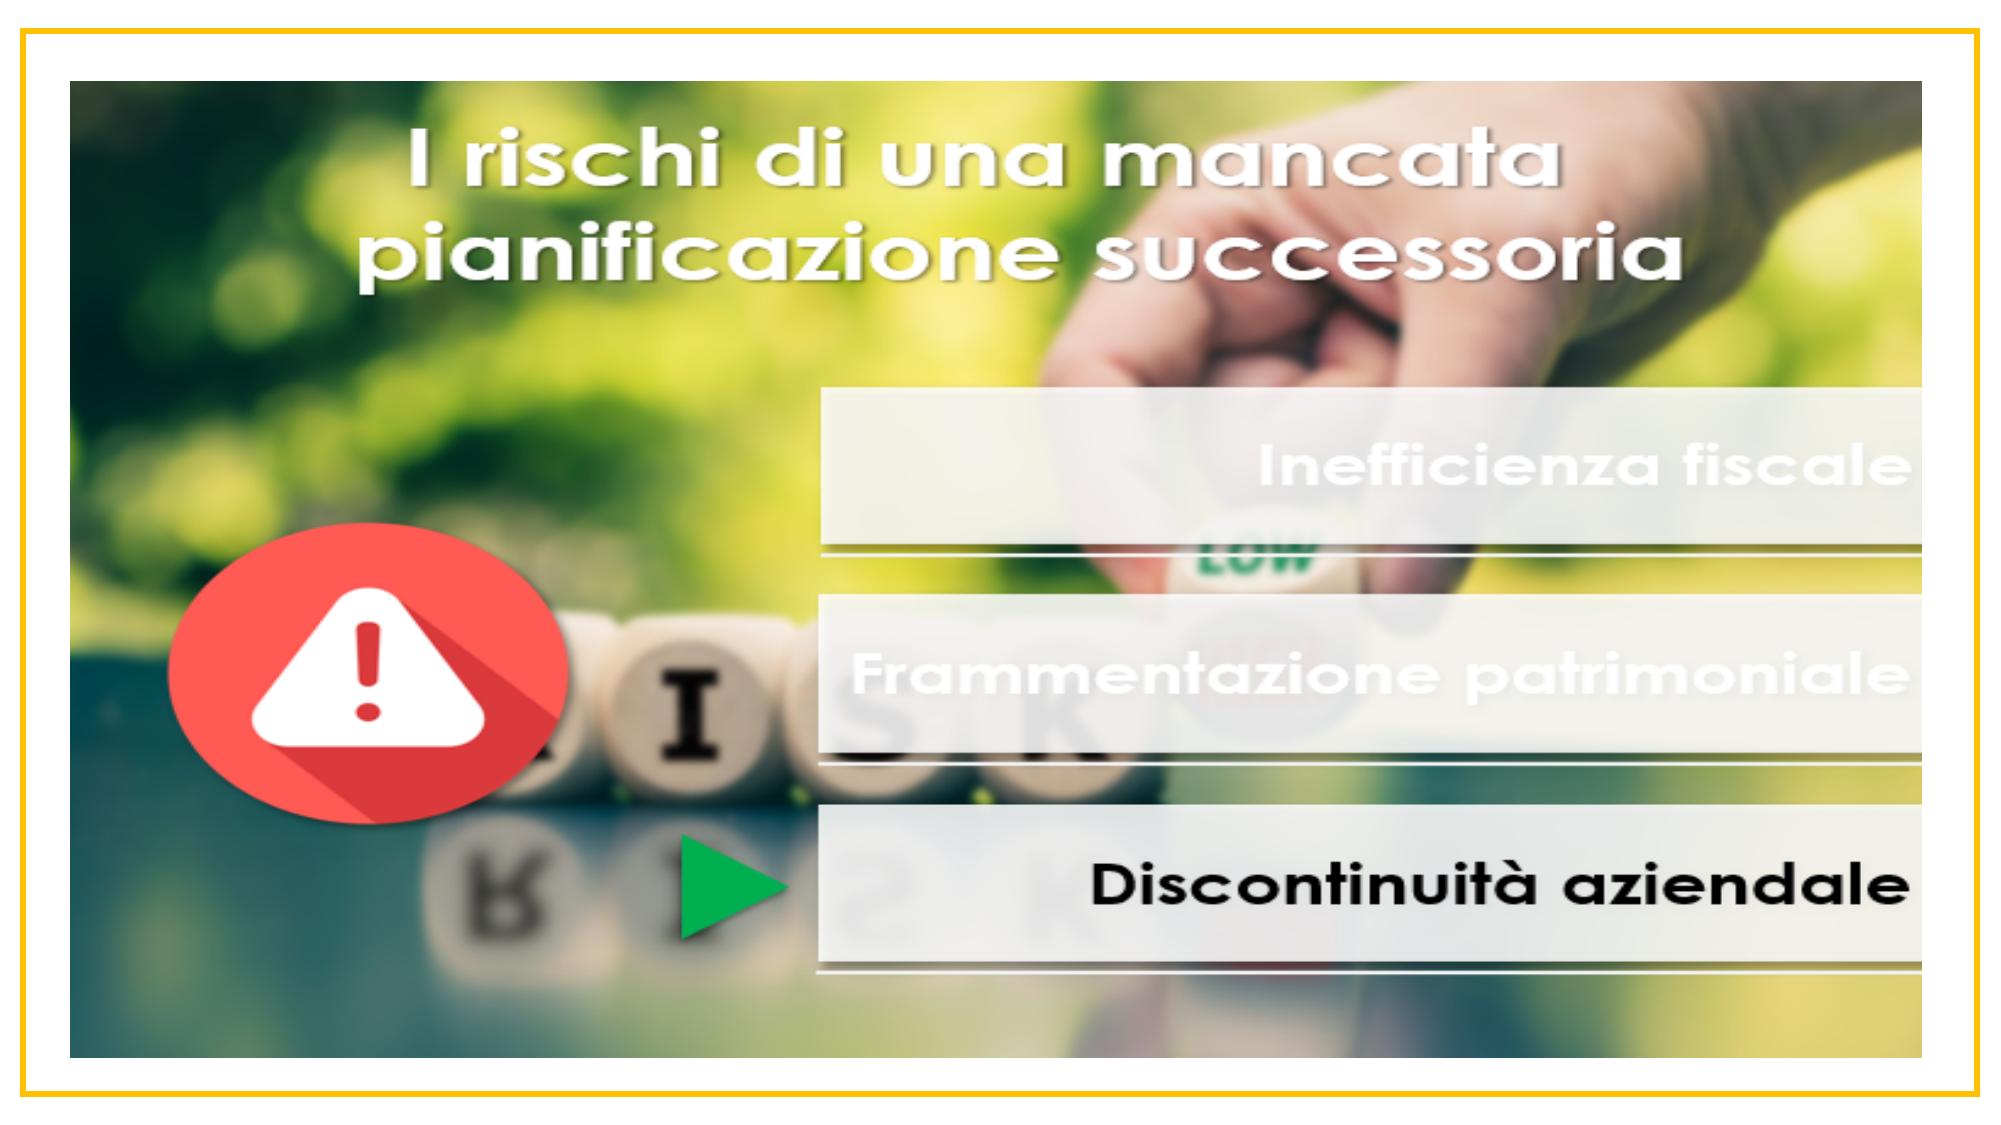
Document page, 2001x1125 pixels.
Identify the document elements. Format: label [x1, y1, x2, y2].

text_box [22, 31, 1978, 1095]
picture [70, 81, 1922, 1058]
